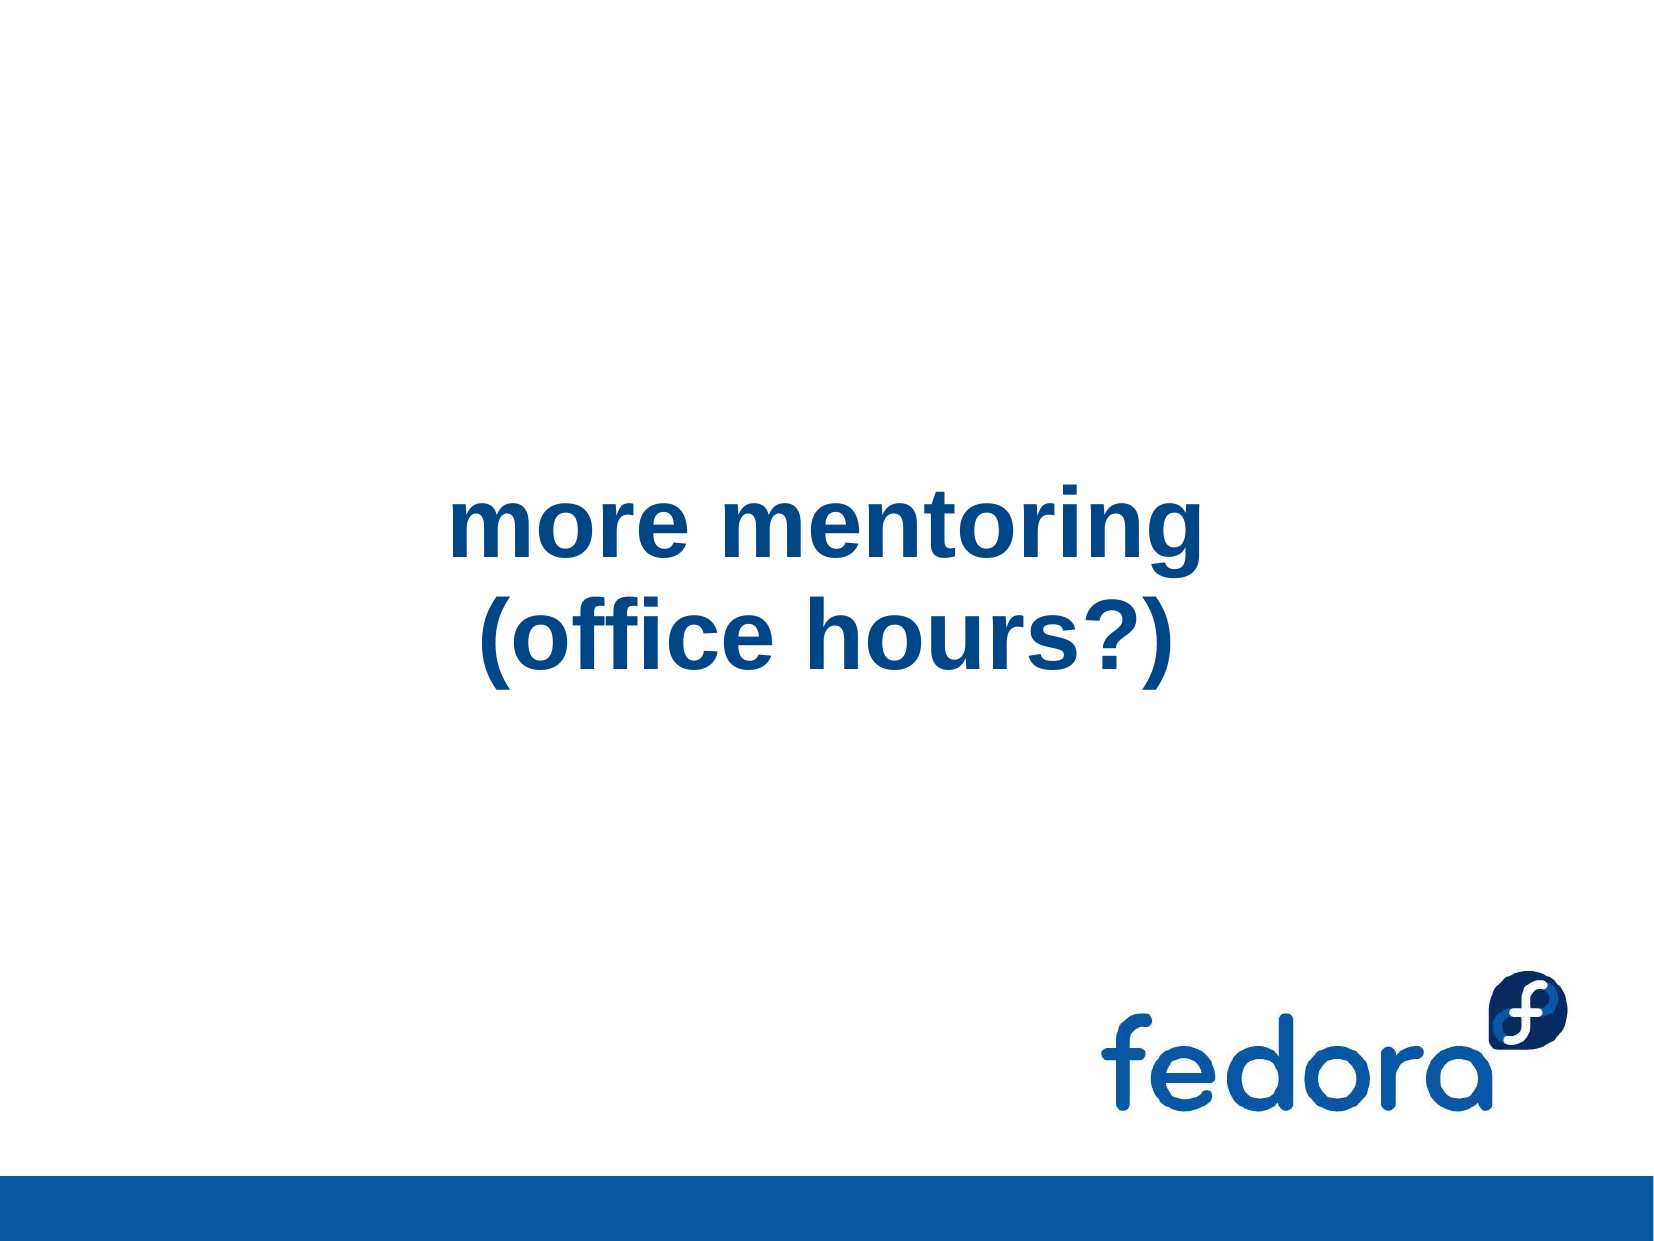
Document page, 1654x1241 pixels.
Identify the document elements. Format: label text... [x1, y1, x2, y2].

picture [0, 1176, 1654, 1241]
picture [1087, 958, 1576, 1125]
title more mentoring (office hours?) [82, 49, 1571, 1109]
